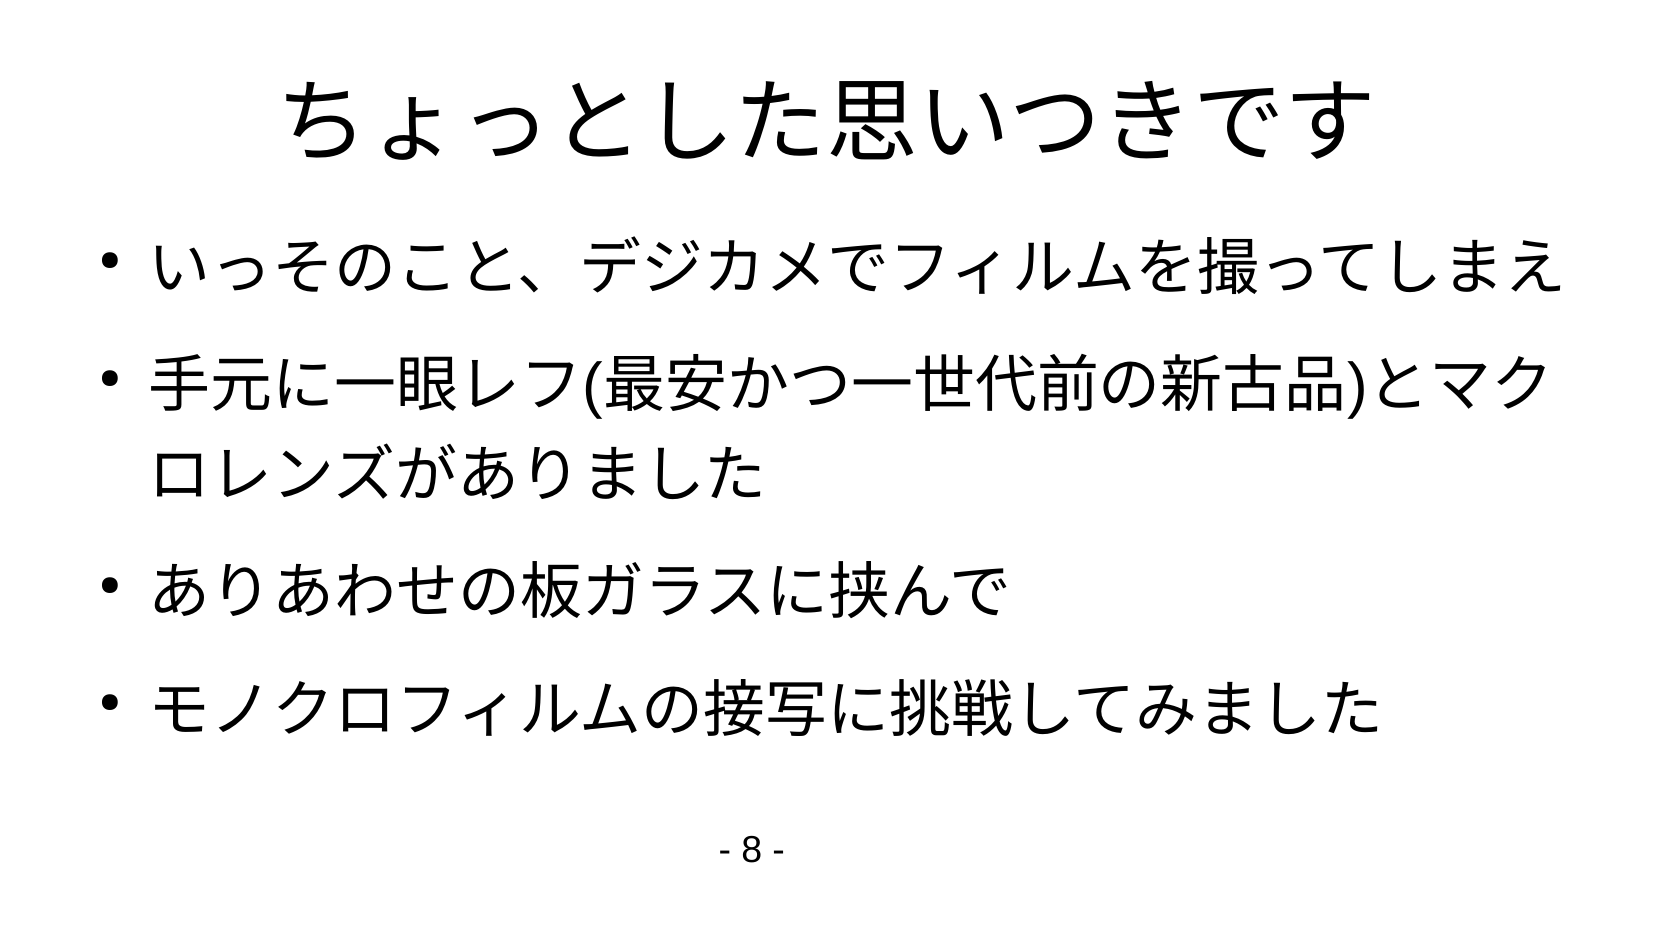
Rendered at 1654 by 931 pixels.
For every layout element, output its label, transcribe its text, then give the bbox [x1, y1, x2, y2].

text_box - <番号> - [728, 821, 926, 892]
list いっそのこと、デジカメでフィルムを撮ってしまえ 手元に一眼レフ(最安かつ一世代前の新古品)とマクロレンズがありました ありあわせの板ガラスに挟んで モノクロフィルムの接写に挑戦してみました [82, 217, 1571, 758]
title ちょっとした思いつきです [82, 37, 1571, 193]
